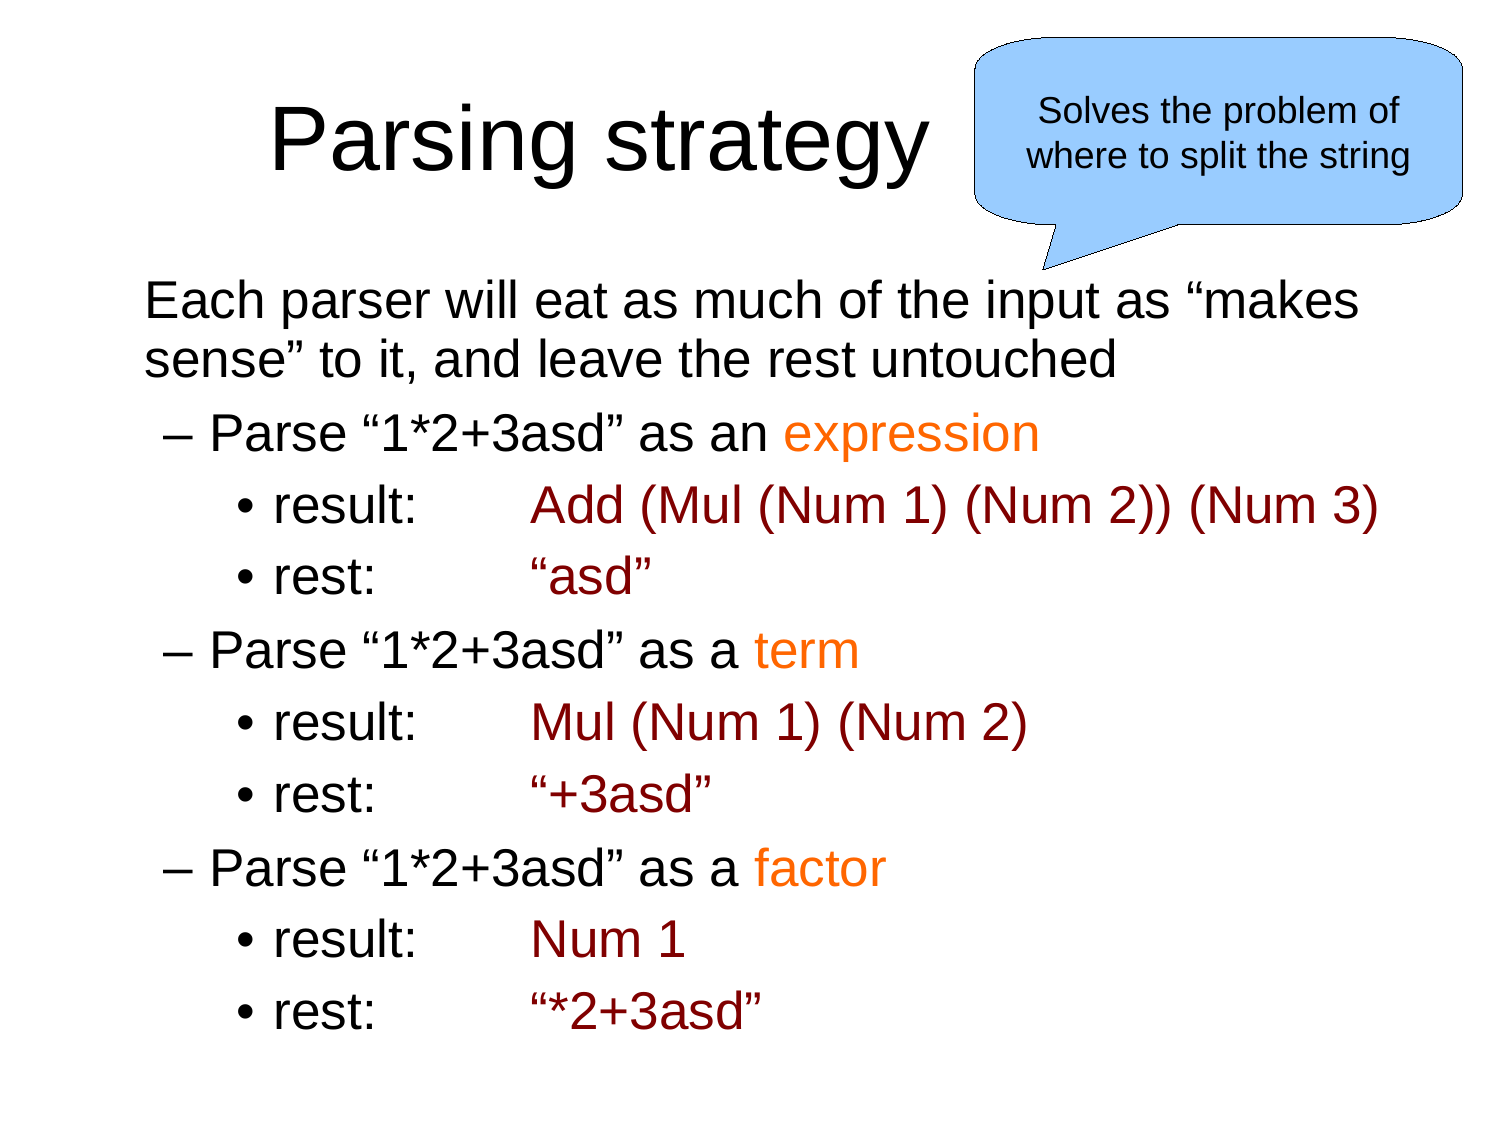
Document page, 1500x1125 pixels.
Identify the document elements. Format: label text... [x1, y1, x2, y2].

list Each parser will eat as much of the input as “makes sense” to it, and leave the rest untouched Parse “1*2+3asd” as an expression result: Add (Mul (Num 1) (Num 2)) (Num 3) rest: “asd” Parse “1*2+3asd” as a term result: Mul (Num 1) (Num 2) rest: “+3asd” Parse “1*2+3asd” as a factor result: Num 1 rest: “*2+3asd” [75, 262, 1426, 1051]
text_box Solves the problem of where to split the string [974, 37, 1463, 270]
title Parsing strategy [75, 45, 1055, 233]
